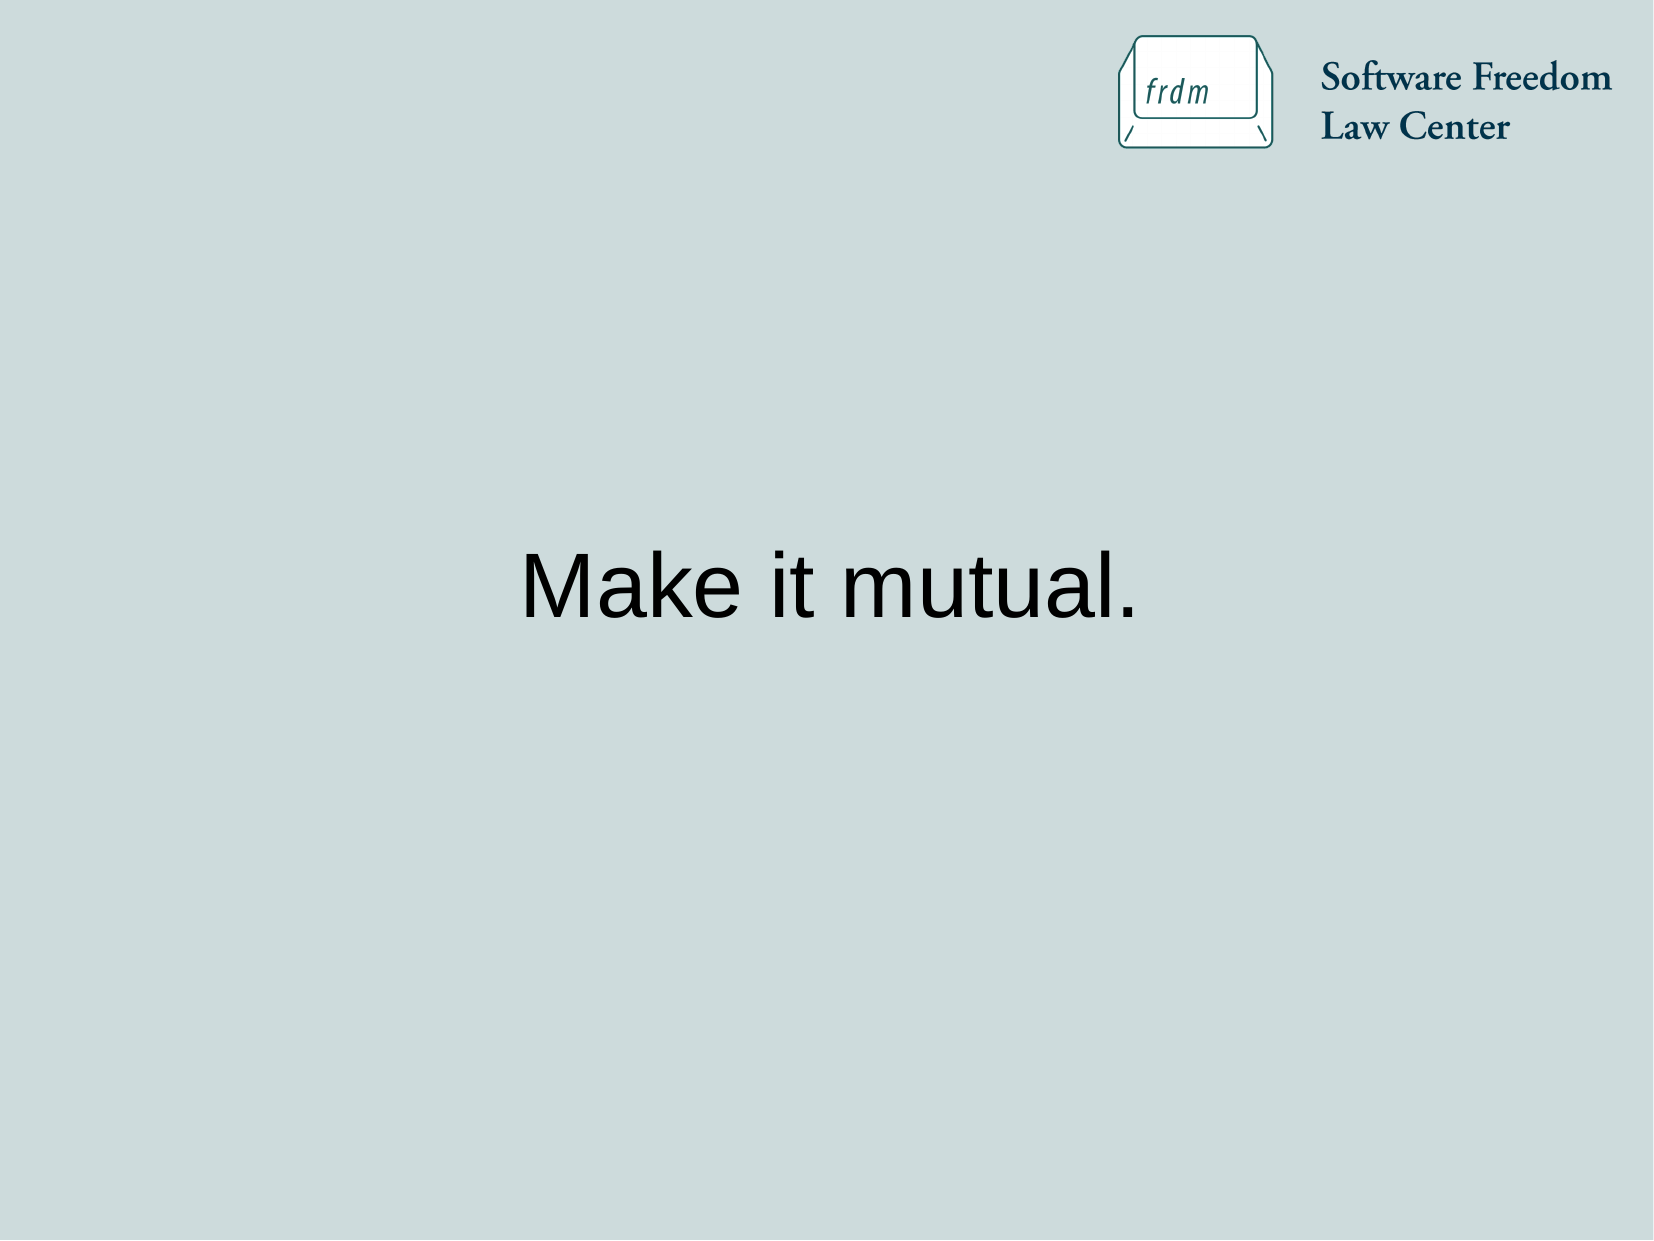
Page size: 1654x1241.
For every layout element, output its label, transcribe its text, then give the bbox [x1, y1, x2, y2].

picture [1118, 35, 1613, 151]
title Make it mutual. [86, 487, 1576, 680]
